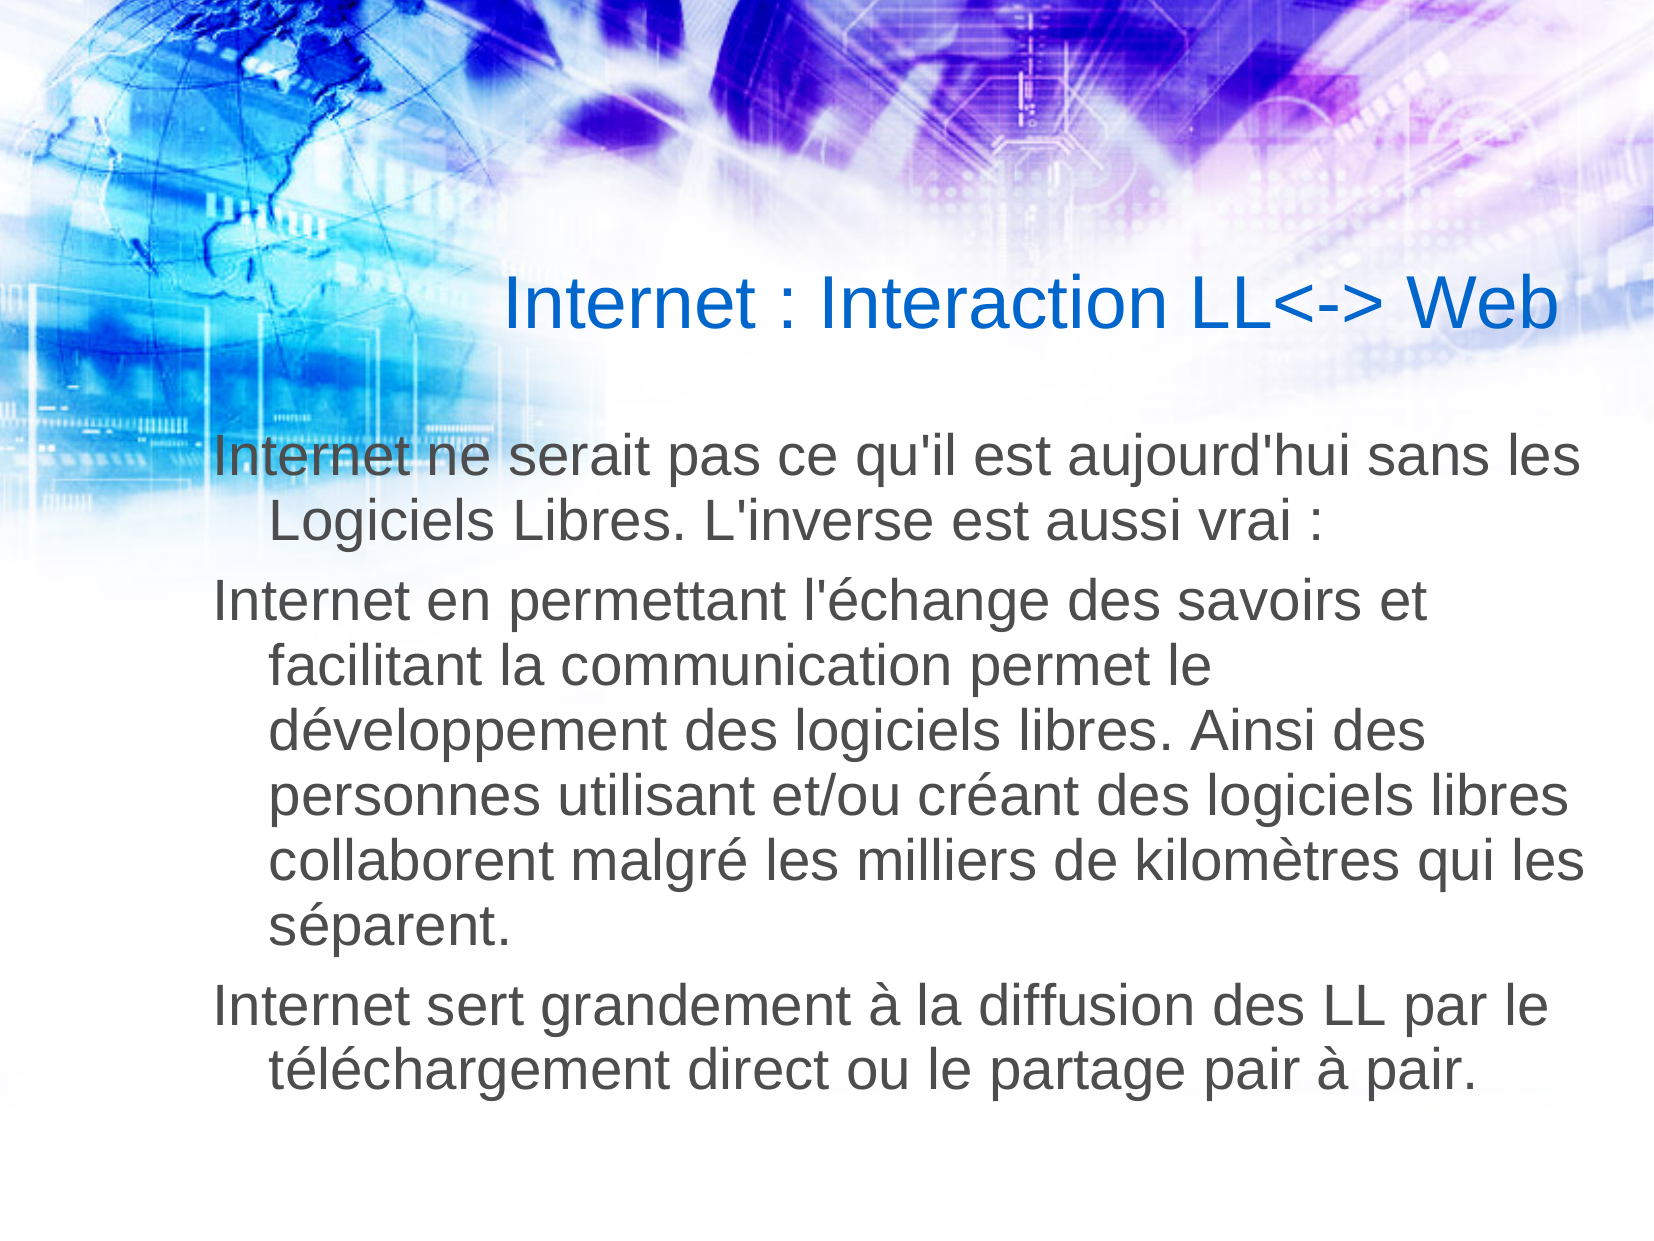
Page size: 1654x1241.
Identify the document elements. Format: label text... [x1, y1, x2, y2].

title Internet : Interaction LL<-> Web [455, 202, 1609, 404]
list Internet ne serait pas ce qu'il est aujourd'hui sans les Logiciels Libres. L'inverse est aussi vrai : Internet en permettant l'échange des savoirs et facilitant la communication permet le développement des logiciels libres. Ainsi des personnes utilisant et/ou créant des logiciels libres collaborent malgré les milliers de kilomètres qui les séparent. Internet sert grandement à la diffusion des LL par le téléchargement direct ou le partage pair à pair. [212, 423, 1595, 1152]
picture [0, 0, 1654, 1241]
